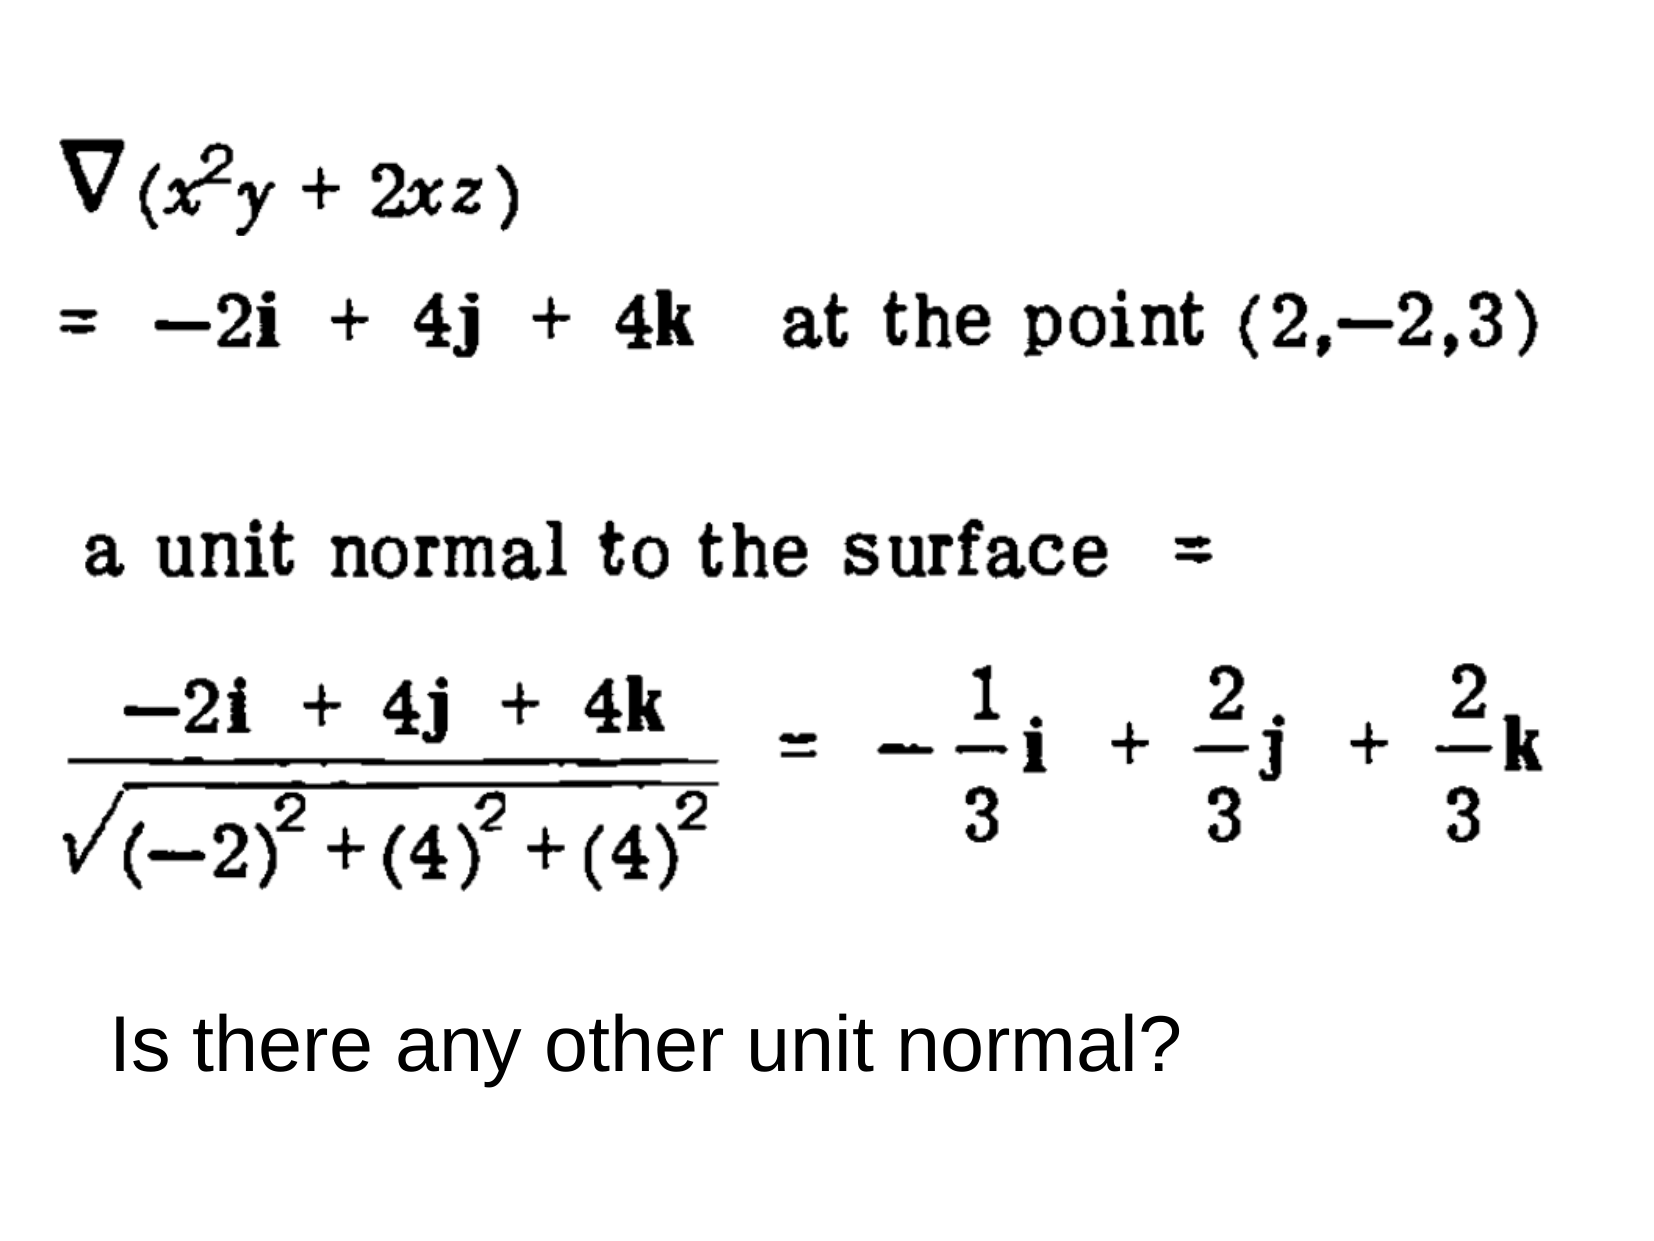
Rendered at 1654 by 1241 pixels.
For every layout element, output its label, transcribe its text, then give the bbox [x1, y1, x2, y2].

picture [44, 106, 1540, 384]
picture [35, 661, 723, 909]
picture [755, 637, 1548, 863]
picture [59, 496, 1252, 592]
text_box Is there any other unit normal? [94, 992, 1347, 1096]
